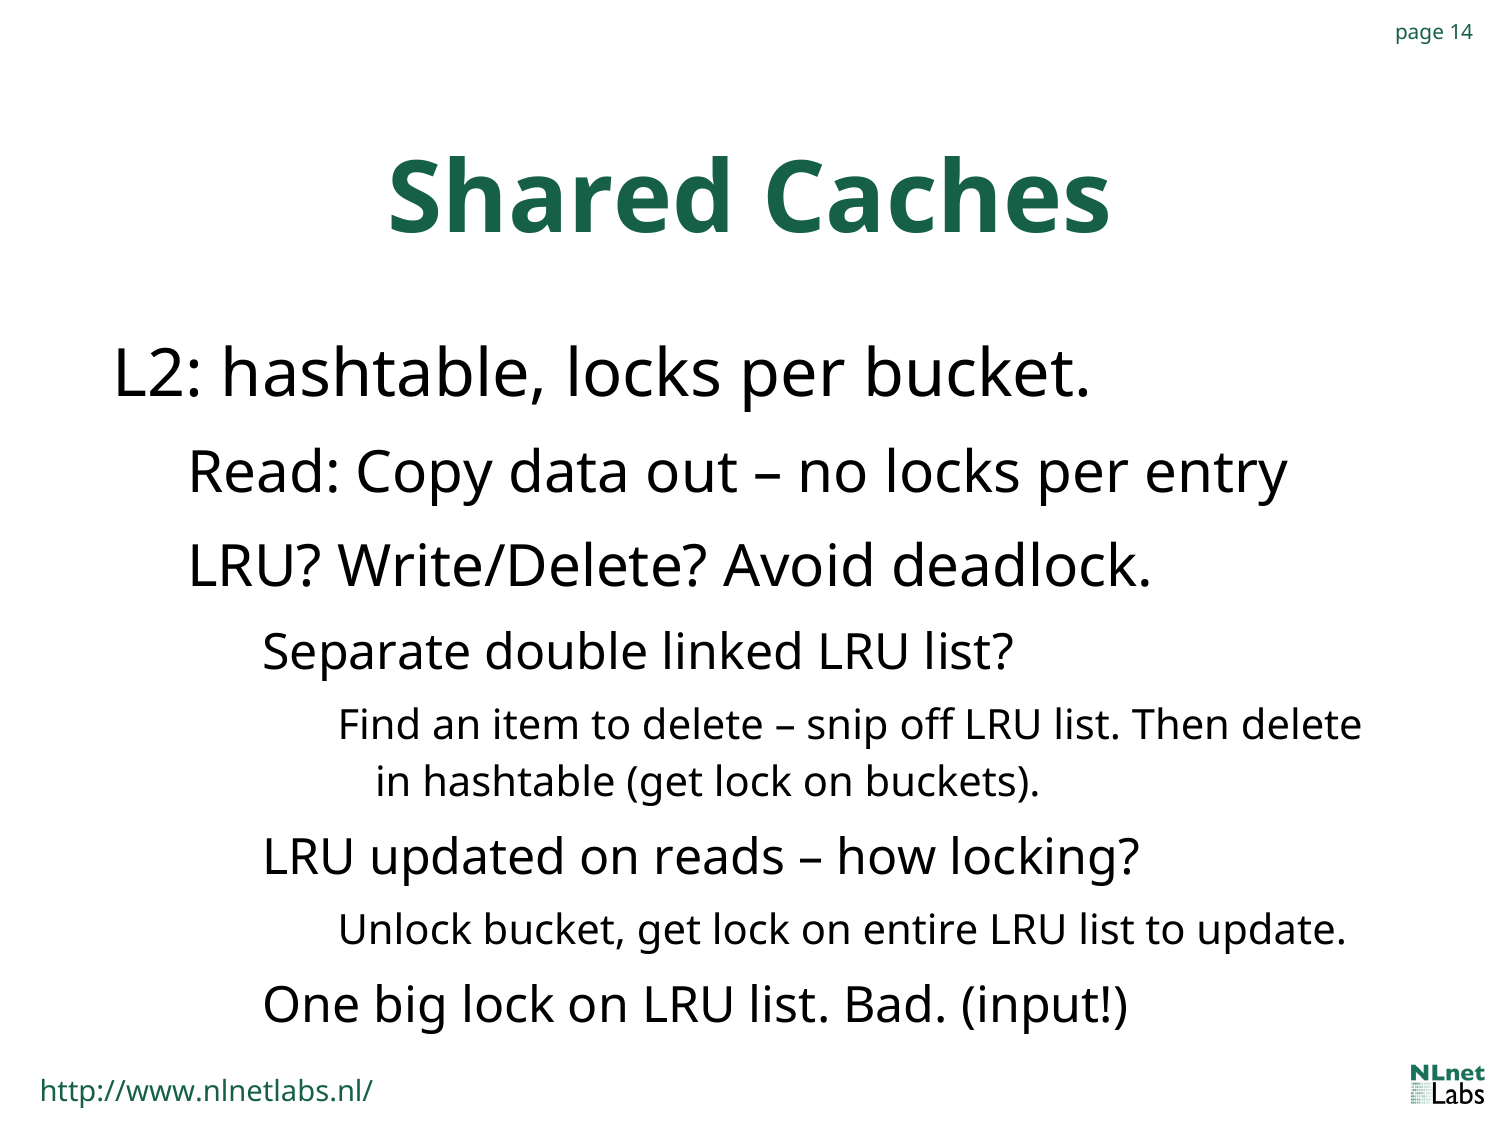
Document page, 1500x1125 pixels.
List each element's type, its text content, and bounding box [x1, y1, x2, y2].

list L2: hashtable, locks per bucket. Read: Copy data out – no locks per entry LRU? Write/Delete? Avoid deadlock. Separate double linked LRU list? Find an item to delete – snip off LRU list. Then delete in hashtable (get lock on buckets). LRU updated on reads – how locking? Unlock bucket, get lock on entire LRU list to update. One big lock on LRU list. Bad. (input!) [112, 324, 1388, 1001]
picture [1409, 1059, 1485, 1111]
title Shared Caches [112, 66, 1388, 322]
